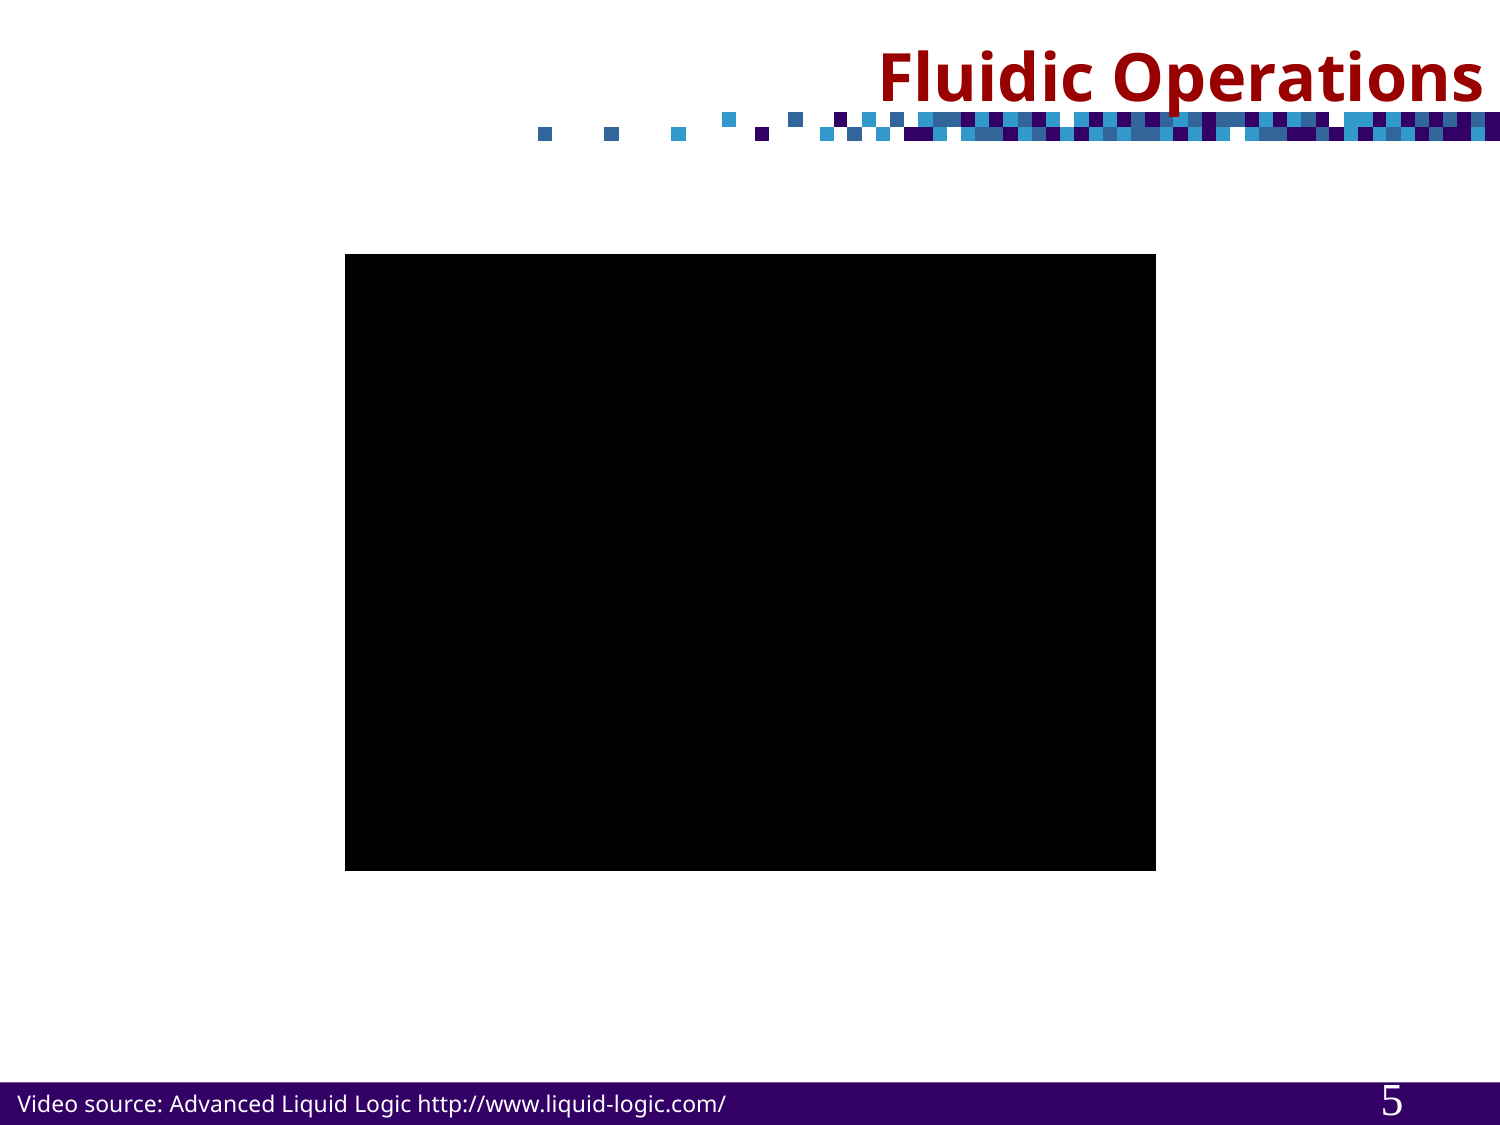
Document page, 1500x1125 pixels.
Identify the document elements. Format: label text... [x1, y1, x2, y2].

text_box [345, 254, 1156, 871]
text_box Video source: Advanced Liquid Logic http://www.liquid-logic.com/ [2, 1082, 742, 1125]
title Fluidic Operations [0, 24, 1500, 125]
